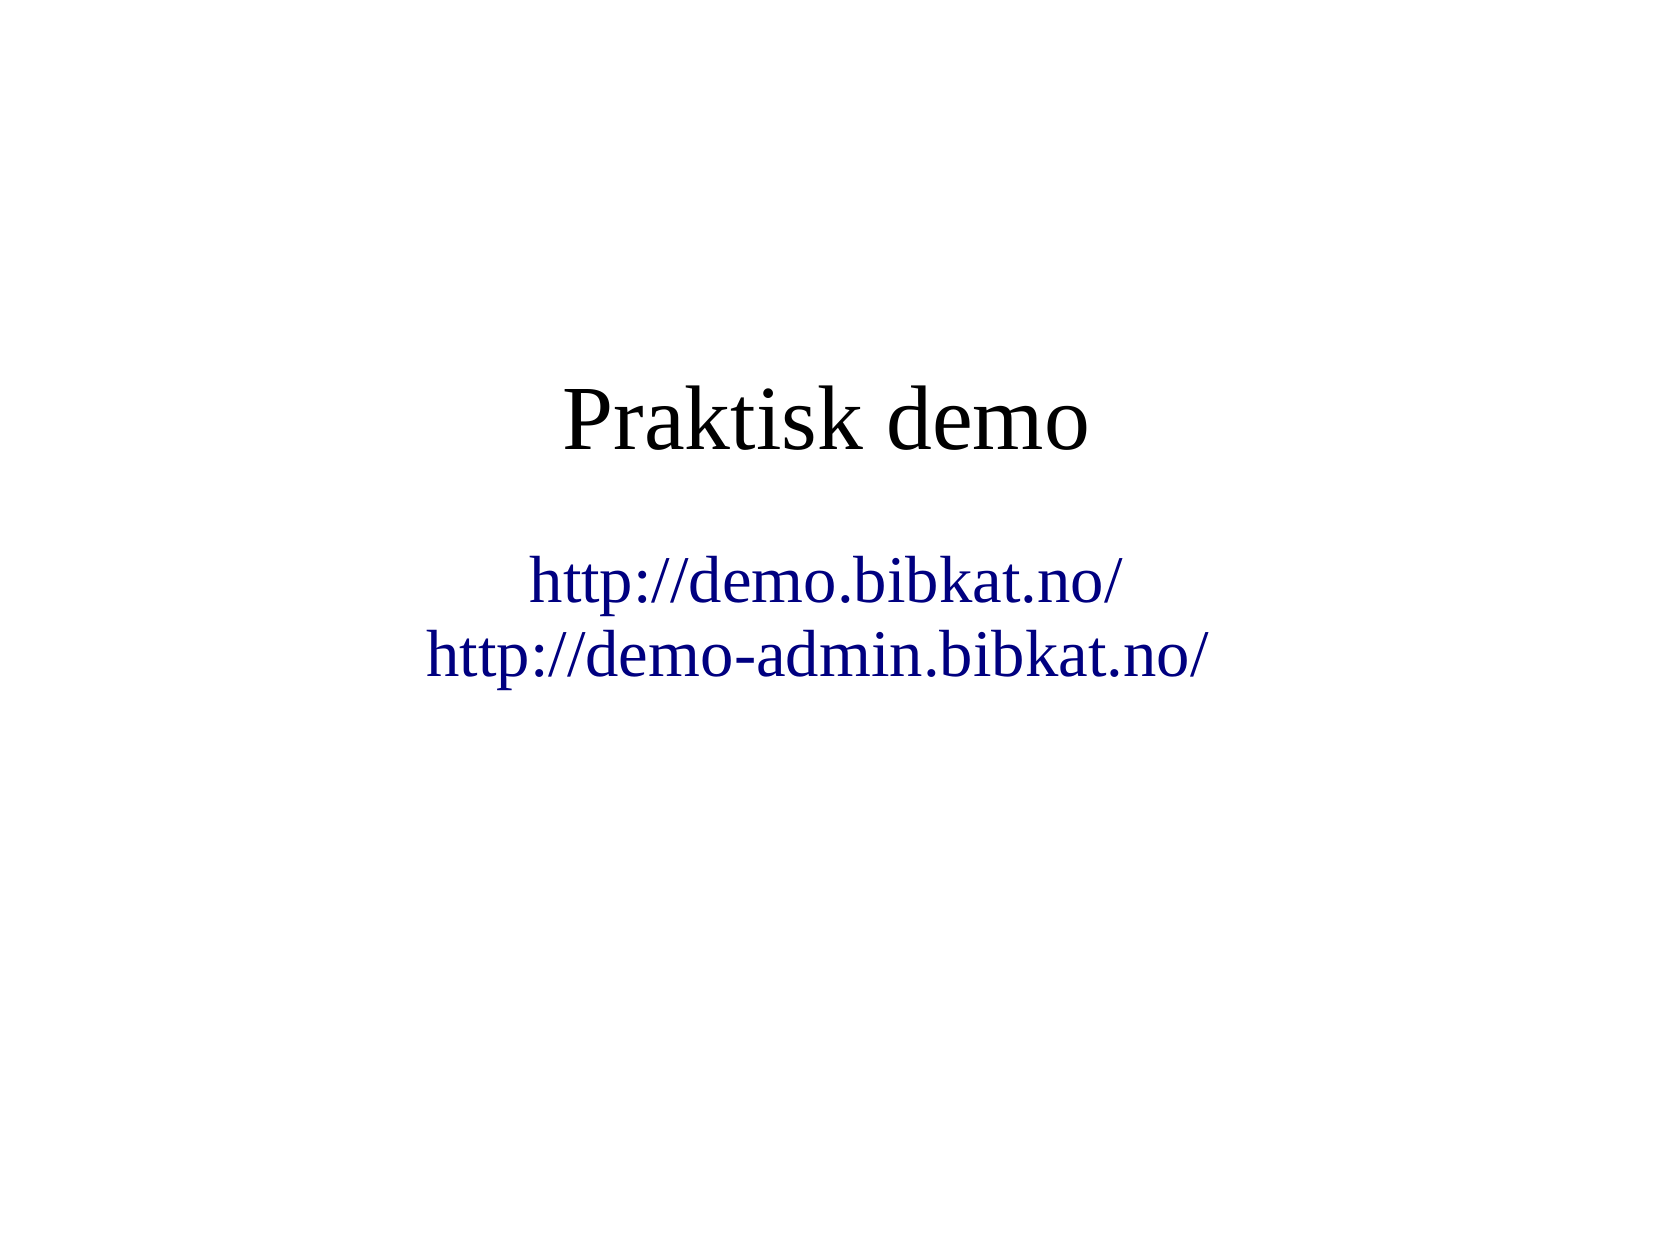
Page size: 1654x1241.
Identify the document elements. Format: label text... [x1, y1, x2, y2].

subtitle Praktisk demo http://demo.bibkat.no/ http://demo-admin.bibkat.no/ [82, 49, 1571, 1010]
